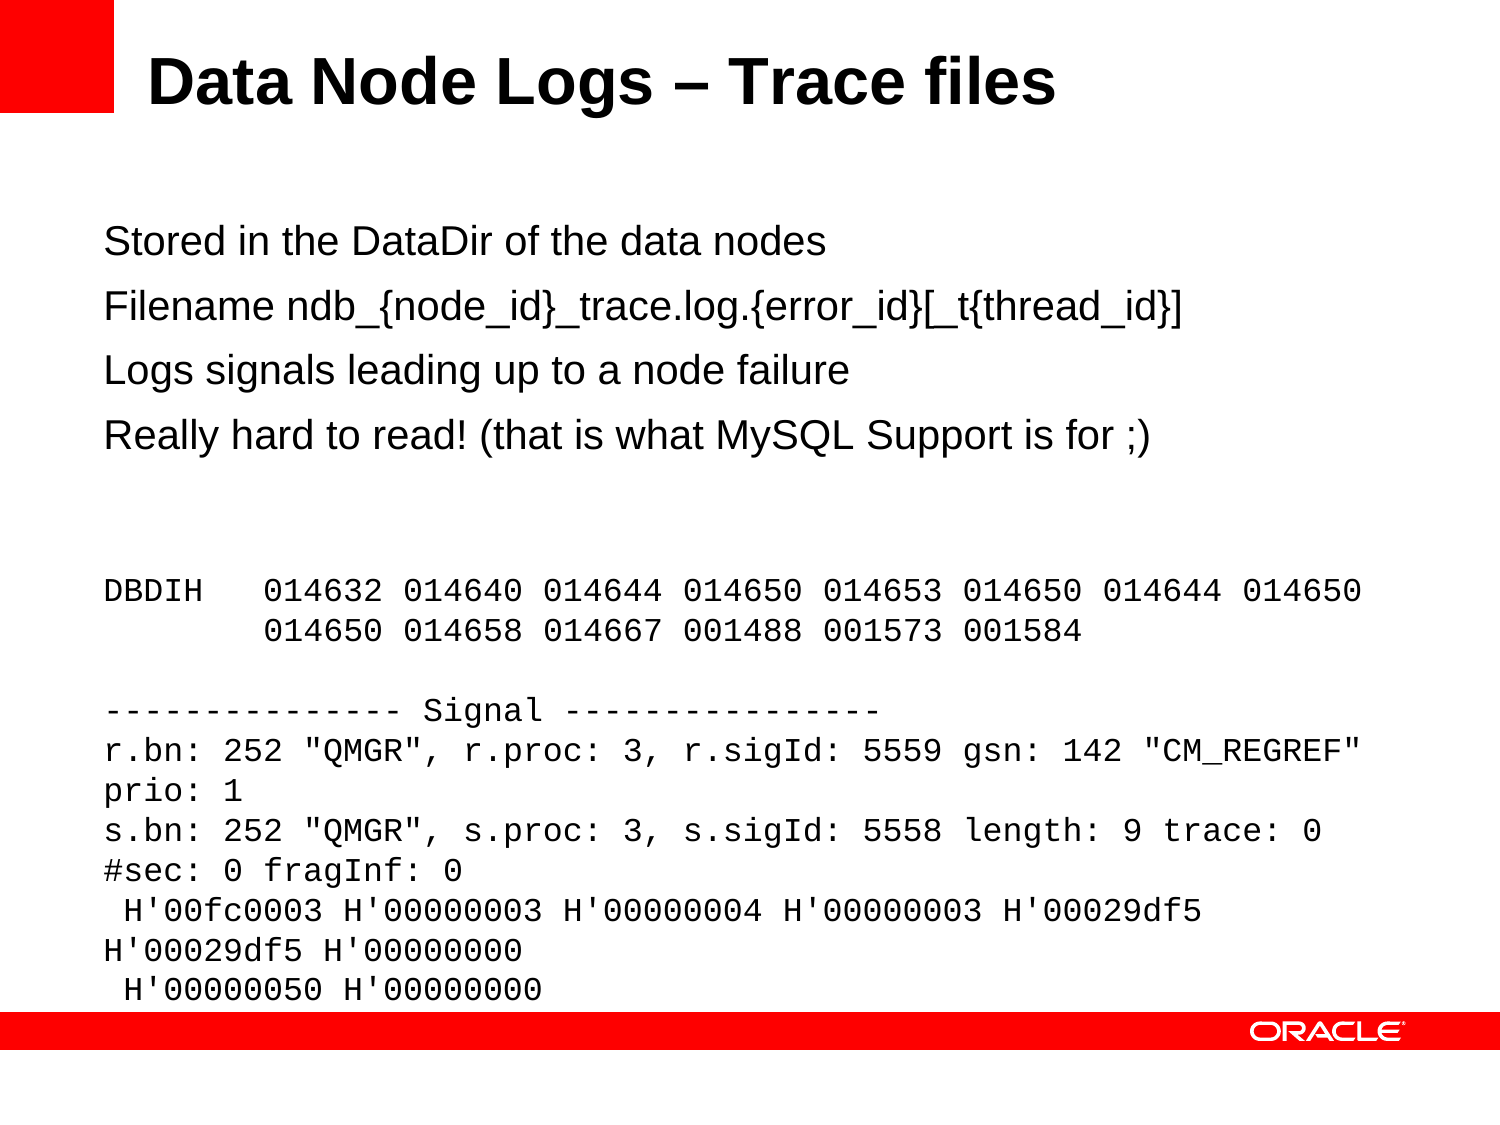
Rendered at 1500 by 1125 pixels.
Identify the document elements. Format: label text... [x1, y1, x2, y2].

picture [0, 0, 114, 113]
text_box Stored in the DataDir of the data nodes Filename ndb_{node_id}_trace.log.{error_id}[_t{thread_id}] Logs signals leading up to a node failure Really hard to read! (that is what MySQL Support is for ;) [88, 206, 1388, 466]
title Data Node Logs – Trace files [147, 8, 1392, 119]
picture [0, 1012, 1500, 1050]
text_box DBDIH 014632 014640 014644 014650 014653 014650 014644 014650 014650 014658 014667 001488 001573 001584 --------------- Signal ---------------- r.bn: 252 "QMGR", r.proc: 3, r.sigId: 5559 gsn: 142 "CM_REGREF" prio: 1 s.bn: 252 "QMGR", s.proc: 3, s.sigId: 5558 length: 9 trace: 0 #sec: 0 fragInf: 0 H'00fc0003 H'00000003 H'00000004 H'00000003 H'00029df5 H'00029df5 H'00000000 H'00000050 H'00000000 [88, 561, 1418, 1015]
